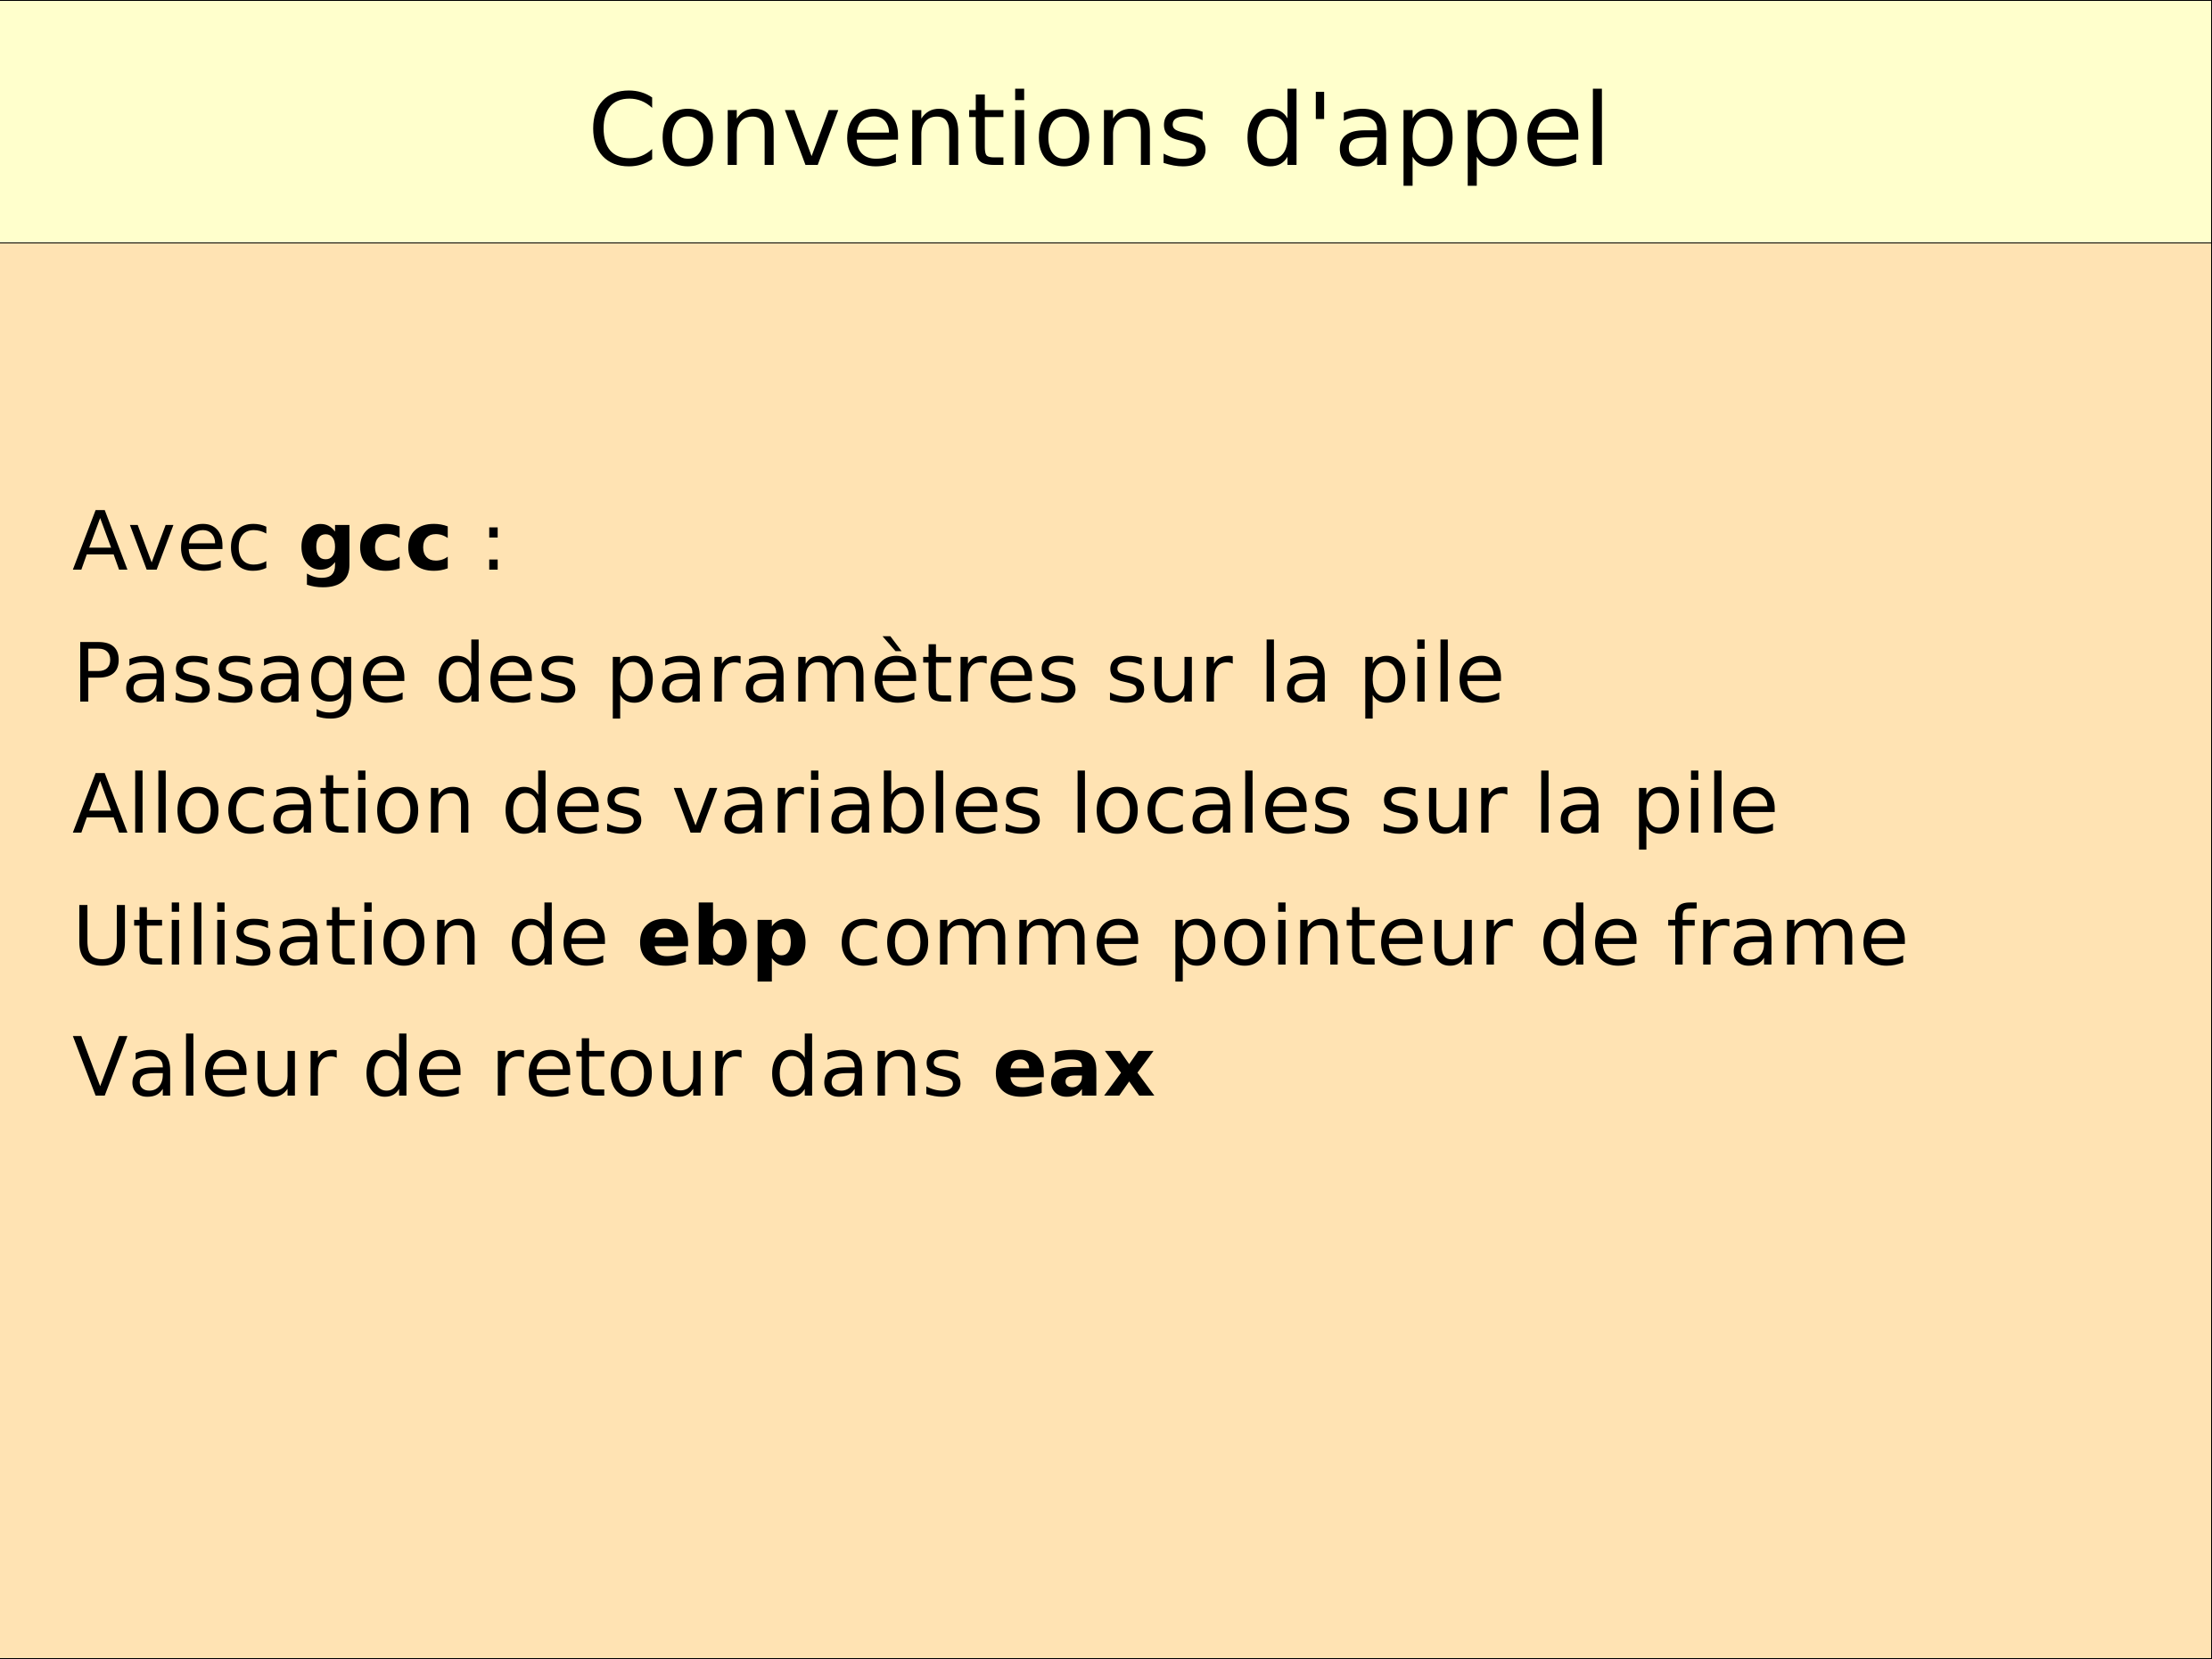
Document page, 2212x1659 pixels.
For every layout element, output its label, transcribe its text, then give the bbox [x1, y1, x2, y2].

list Avec gcc : Passage des paramètres sur la pile Allocation des variables locales sur la pile Utilisation de ebp comme pointeur de frame Valeur de retour dans eax [56, 494, 2114, 1356]
title Conventions d'appel [153, 51, 2048, 211]
